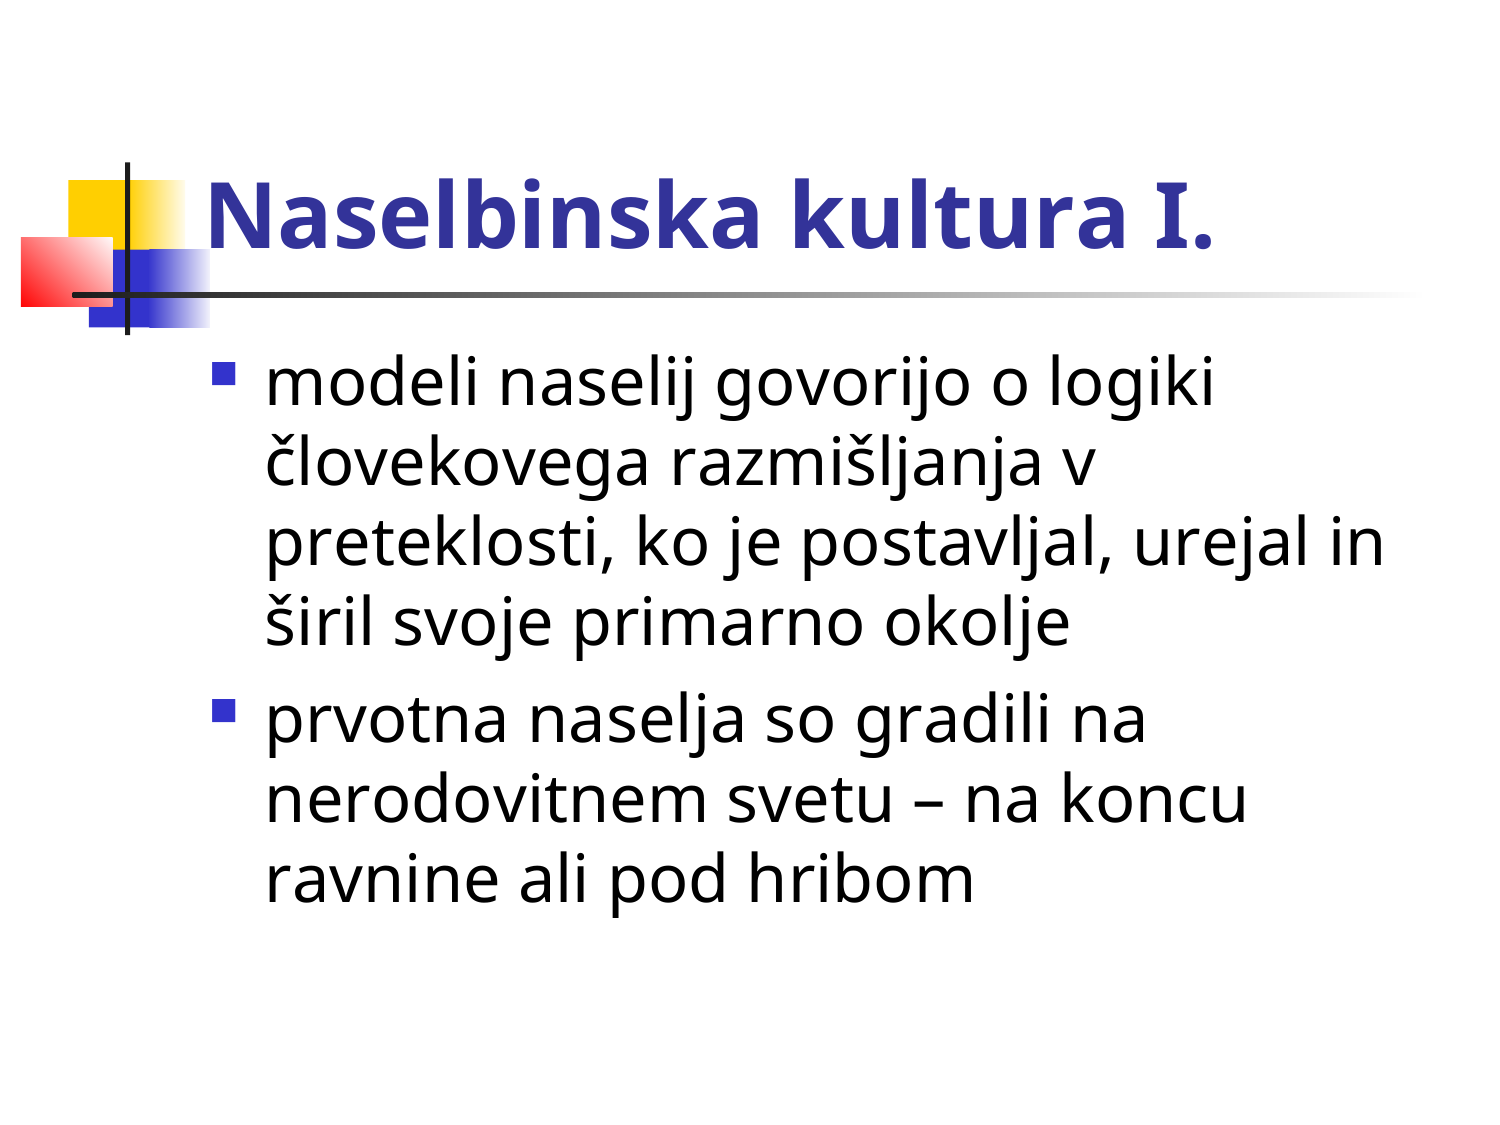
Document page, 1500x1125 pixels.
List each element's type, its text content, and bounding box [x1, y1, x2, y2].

title Naselbinska kultura I. [188, 35, 1468, 276]
list modeli naselij govorijo o logiki človekovega razmišljanja v preteklosti, ko je postavljal, urejal in širil svoje primarno okolje prvotna naselja so gradili na nerodovitnem svetu – na koncu ravnine ali pod hribom [193, 331, 1469, 1007]
